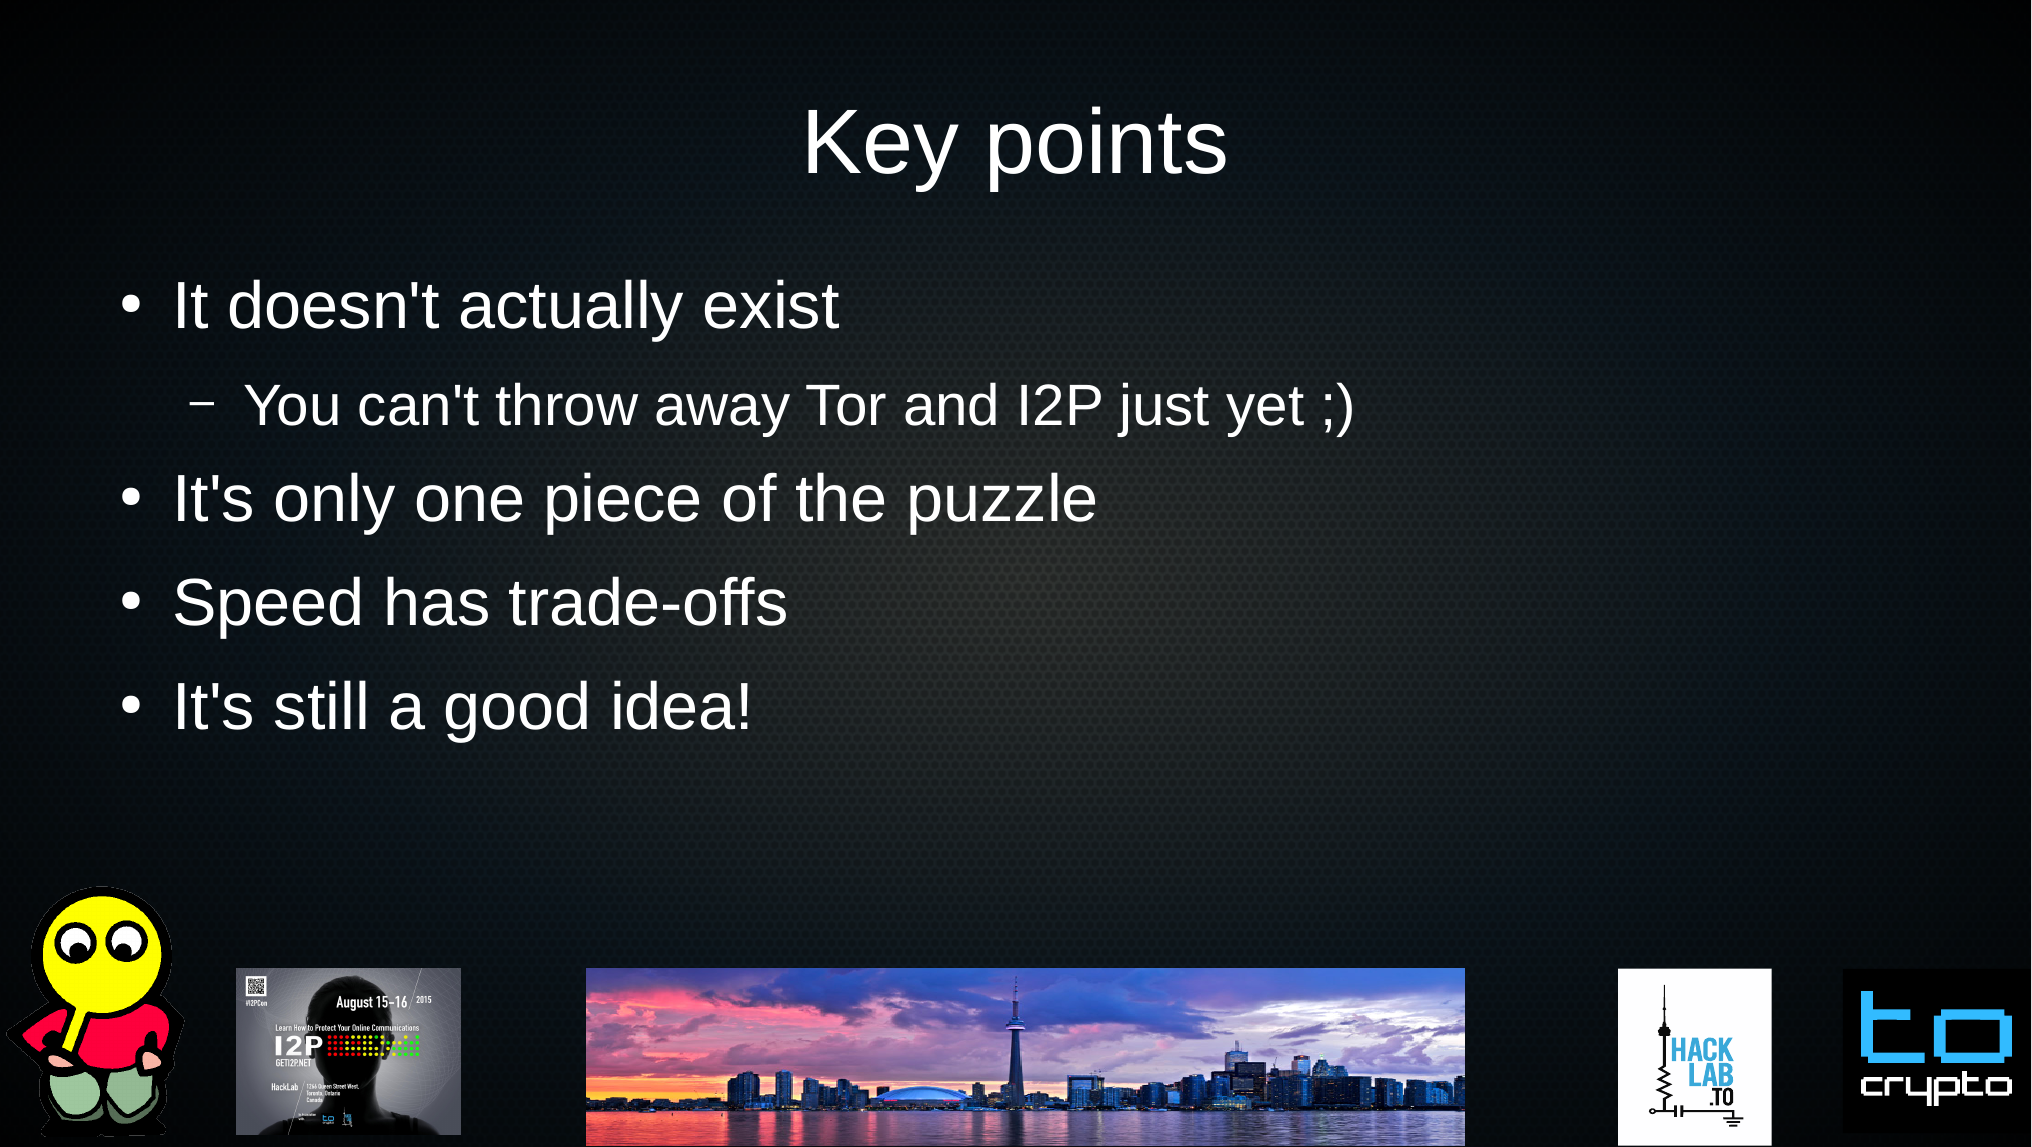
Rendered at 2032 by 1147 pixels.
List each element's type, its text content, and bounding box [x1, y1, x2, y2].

picture [0, 0, 2032, 1147]
title Key points [101, 45, 1930, 237]
list It doesn't actually exist You can't throw away Tor and I2P just yet ;) It's only one piece of the puzzle Speed has trade-offs It's still a good idea! [101, 268, 1930, 933]
